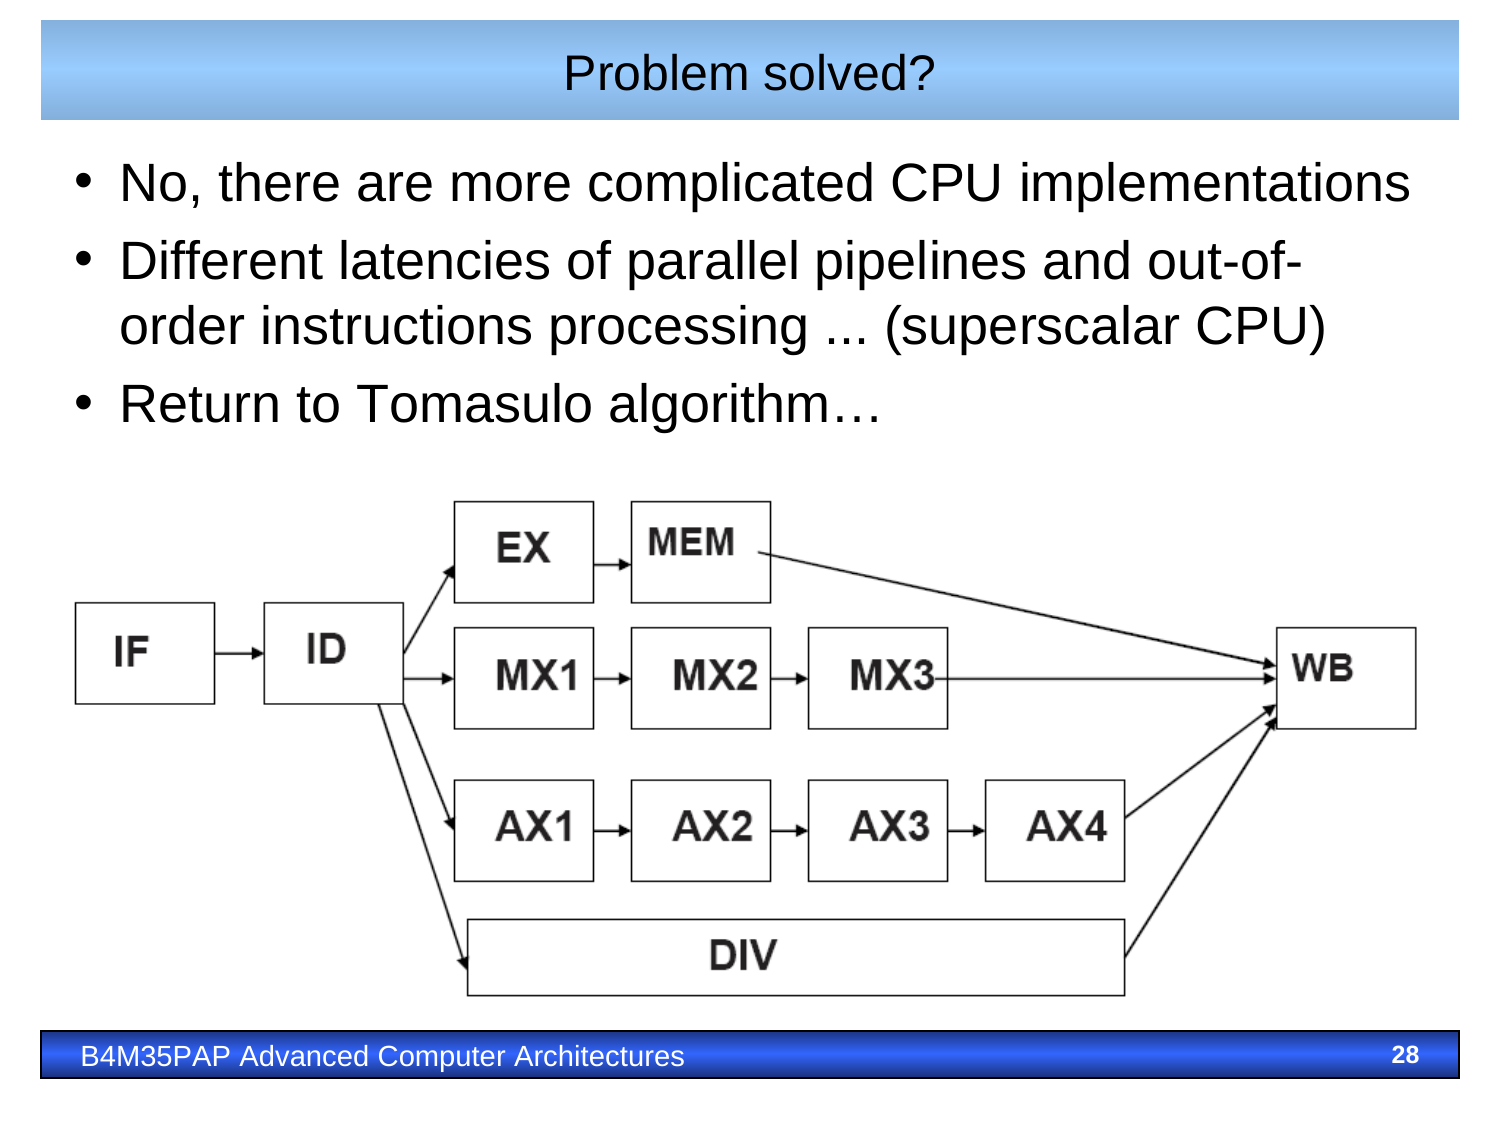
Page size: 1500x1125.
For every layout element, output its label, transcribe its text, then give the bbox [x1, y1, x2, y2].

title Problem solved? [41, 20, 1459, 120]
picture [56, 488, 1427, 1001]
list No, there are more complicated CPU implementations Different latencies of parallel pipelines and out-of-order instructions processing ... (superscalar CPU) Return to Tomasulo algorithm… [59, 139, 1430, 488]
